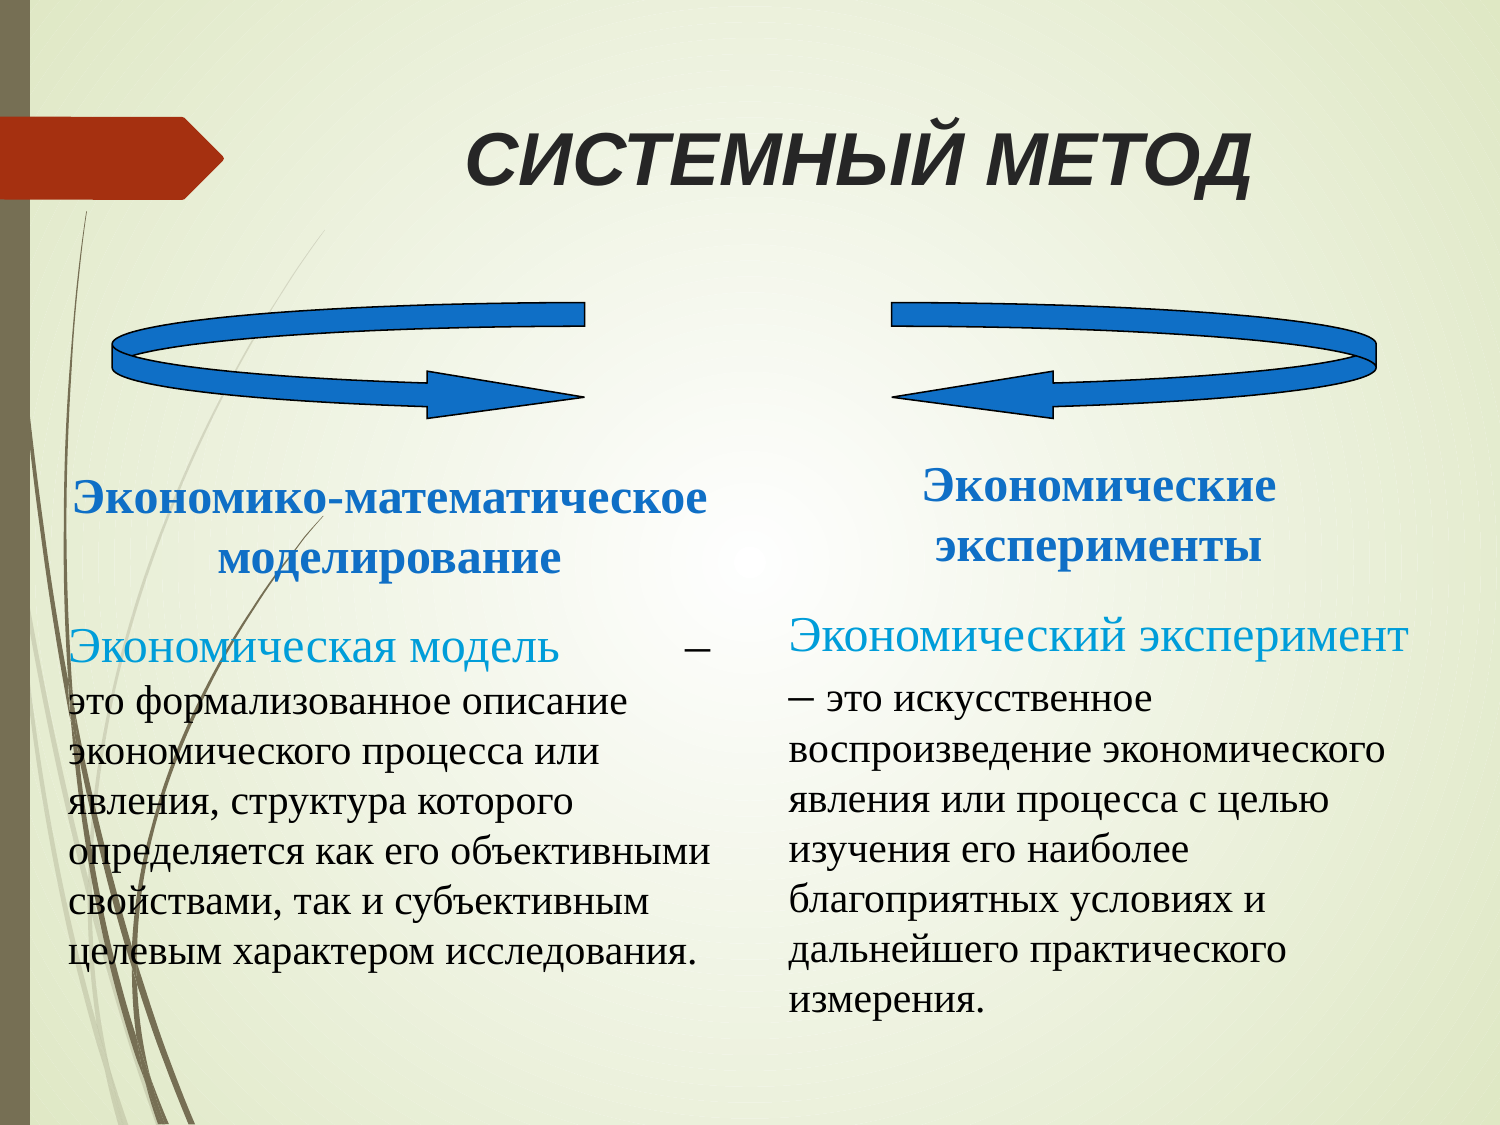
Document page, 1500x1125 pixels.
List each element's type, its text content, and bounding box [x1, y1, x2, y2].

text_box Экономические эксперименты Экономический эксперимент – это искусственное воспроизведение экономического явления или процесса с целью изучения его наиболее благоприятных условиях и дальнейшего практического измерения. [773, 444, 1459, 1029]
text_box Экономико-математическое моделирование Экономическая модель – это формализованное описание экономического процесса или явления, структура которого определяется как его объективными свойствами, так и субъективным целевым характером исследования. [53, 456, 727, 1041]
title СИСТЕМНЫЙ МЕТОД [319, 102, 1400, 313]
text_box [112, 302, 585, 419]
text_box [891, 302, 1377, 419]
